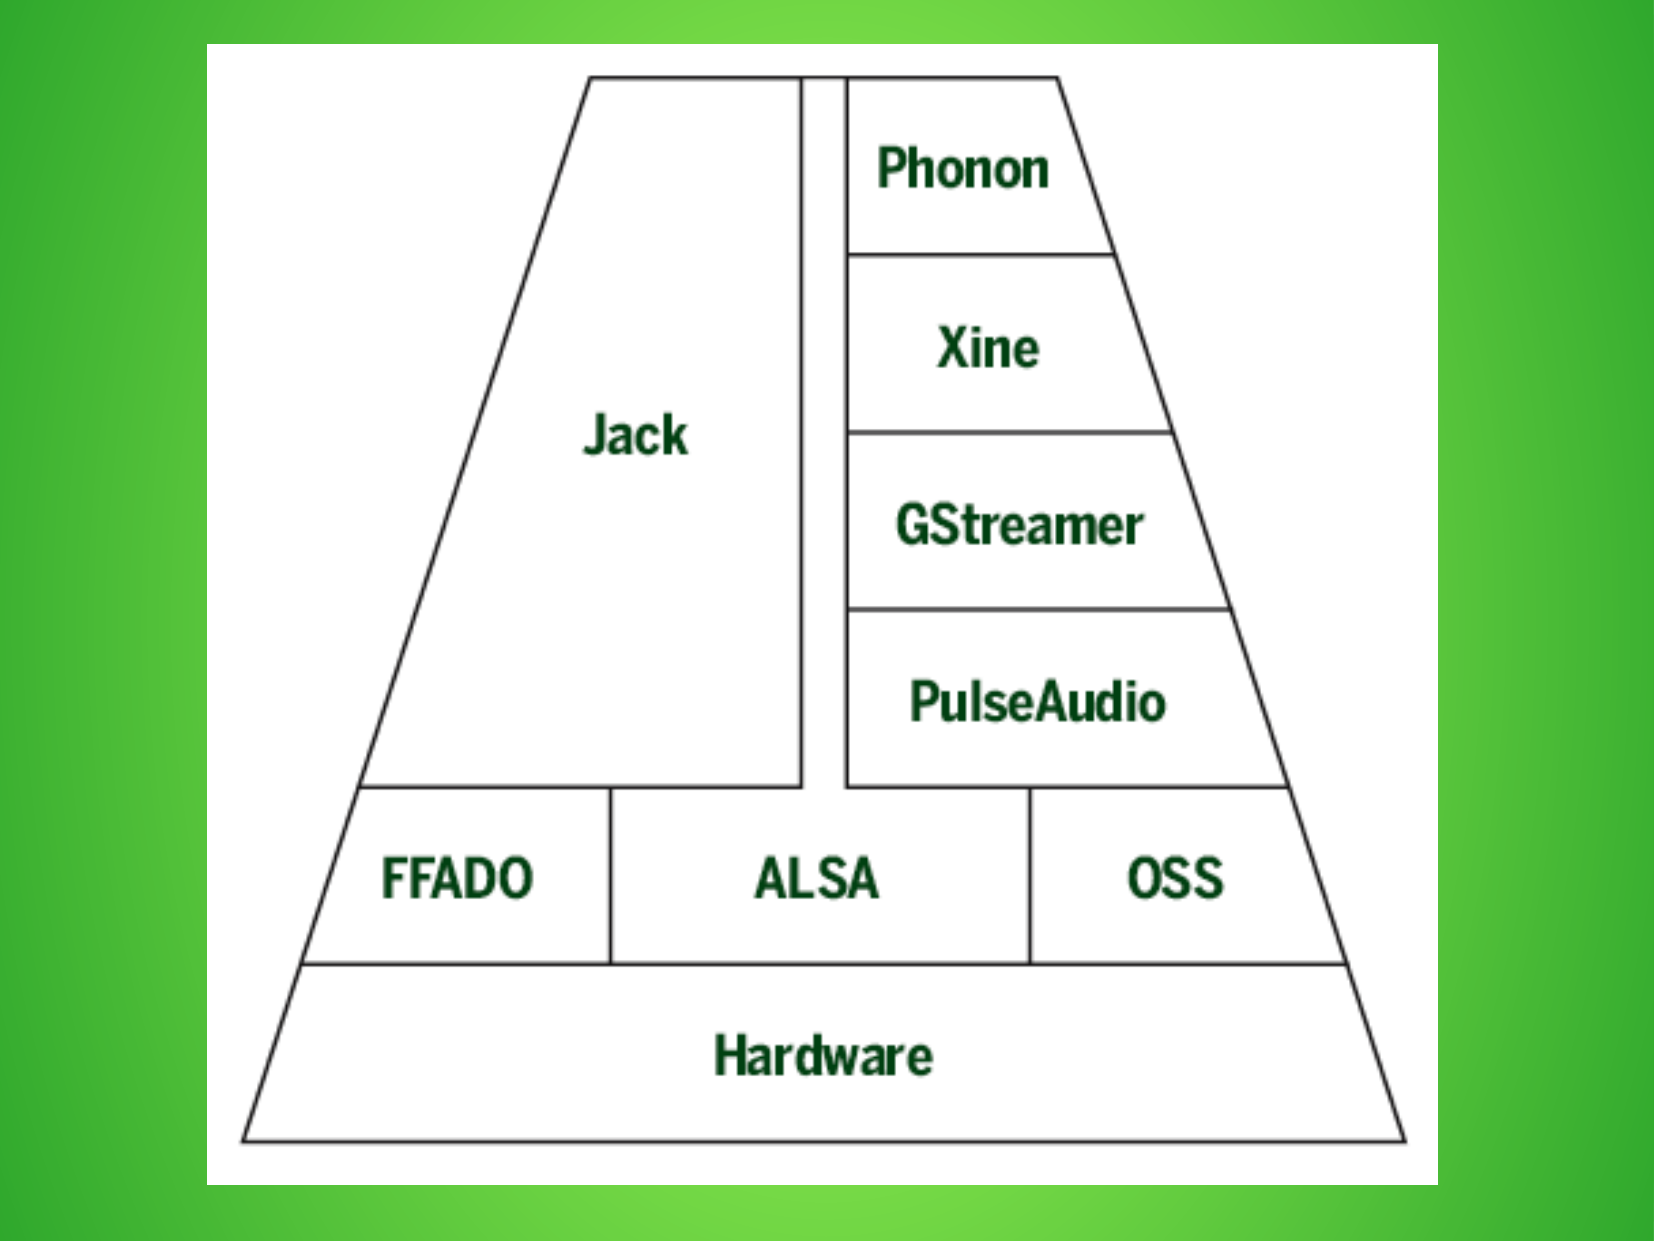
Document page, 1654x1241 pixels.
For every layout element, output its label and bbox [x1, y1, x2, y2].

picture [207, 44, 1438, 1186]
